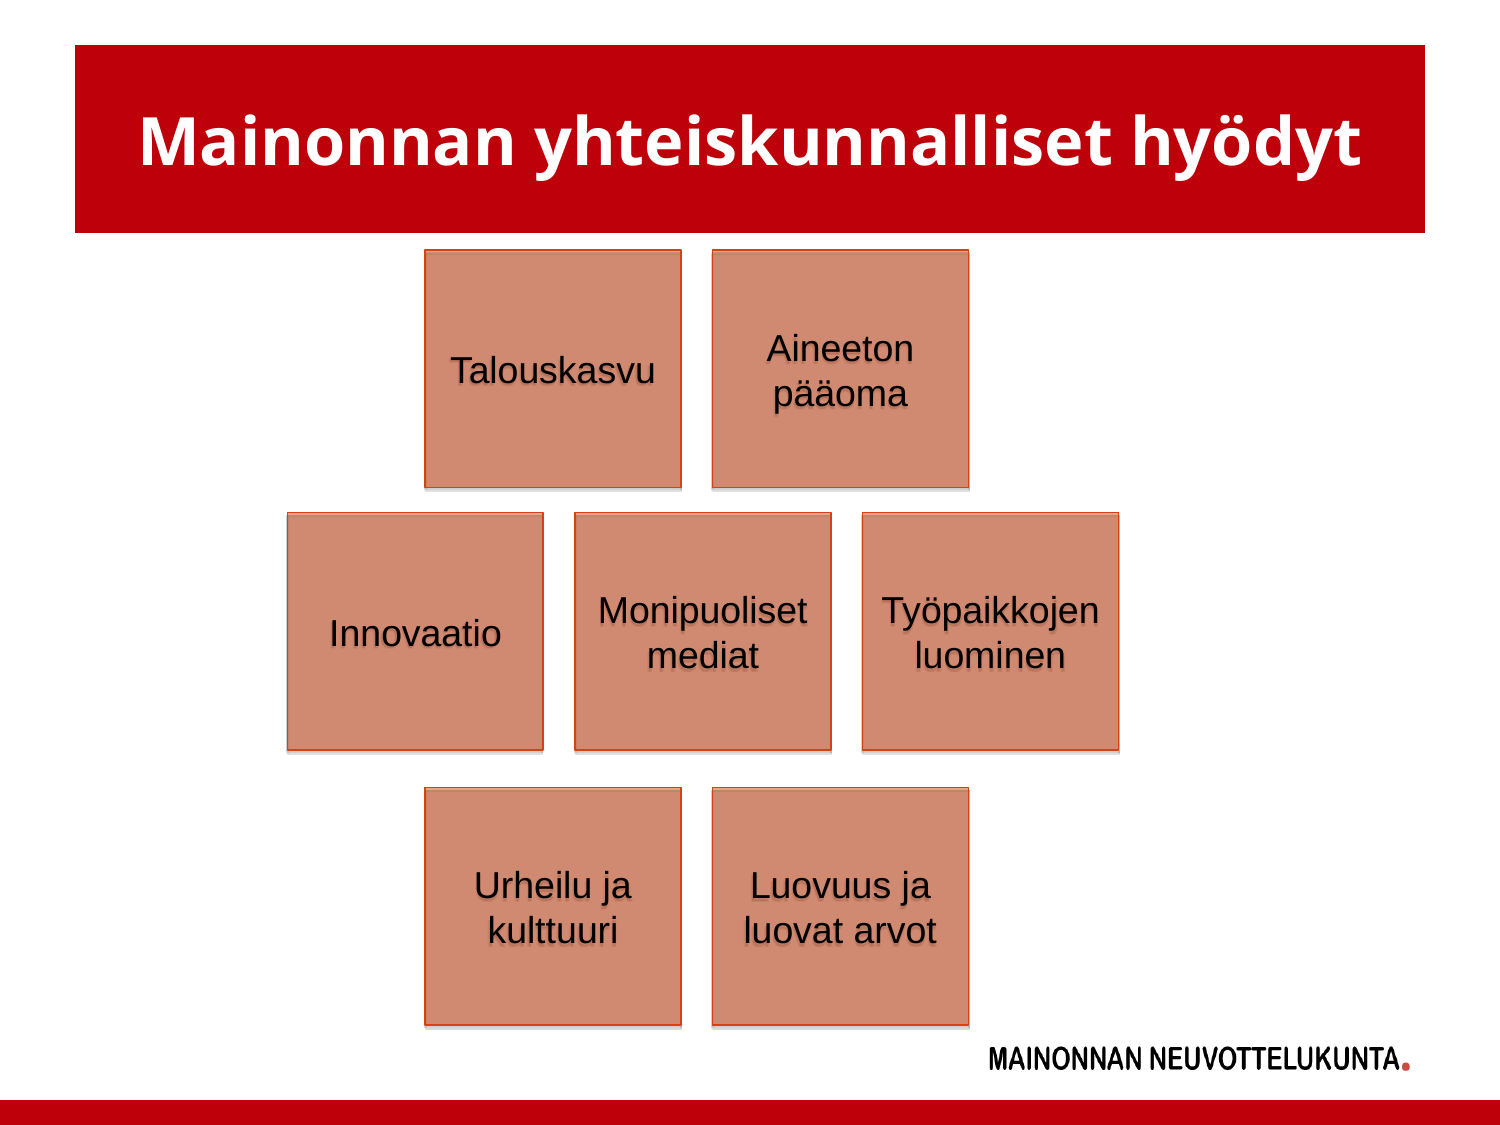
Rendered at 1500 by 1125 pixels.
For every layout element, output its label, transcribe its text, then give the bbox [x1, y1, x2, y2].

text_box Talouskasvu [425, 250, 681, 488]
text_box Aineeton pääoma [713, 250, 968, 488]
text_box Mainonnan yhteiskunnalliset hyödyt [75, 45, 1425, 233]
text_box Monipuoliset mediat [575, 512, 831, 750]
text_box Urheilu ja kulttuuri [425, 788, 681, 1025]
text_box Innovaatio [287, 512, 543, 750]
text_box Työpaikkojen luominen [863, 512, 1118, 750]
text_box Luovuus ja luovat arvot [713, 788, 968, 1025]
